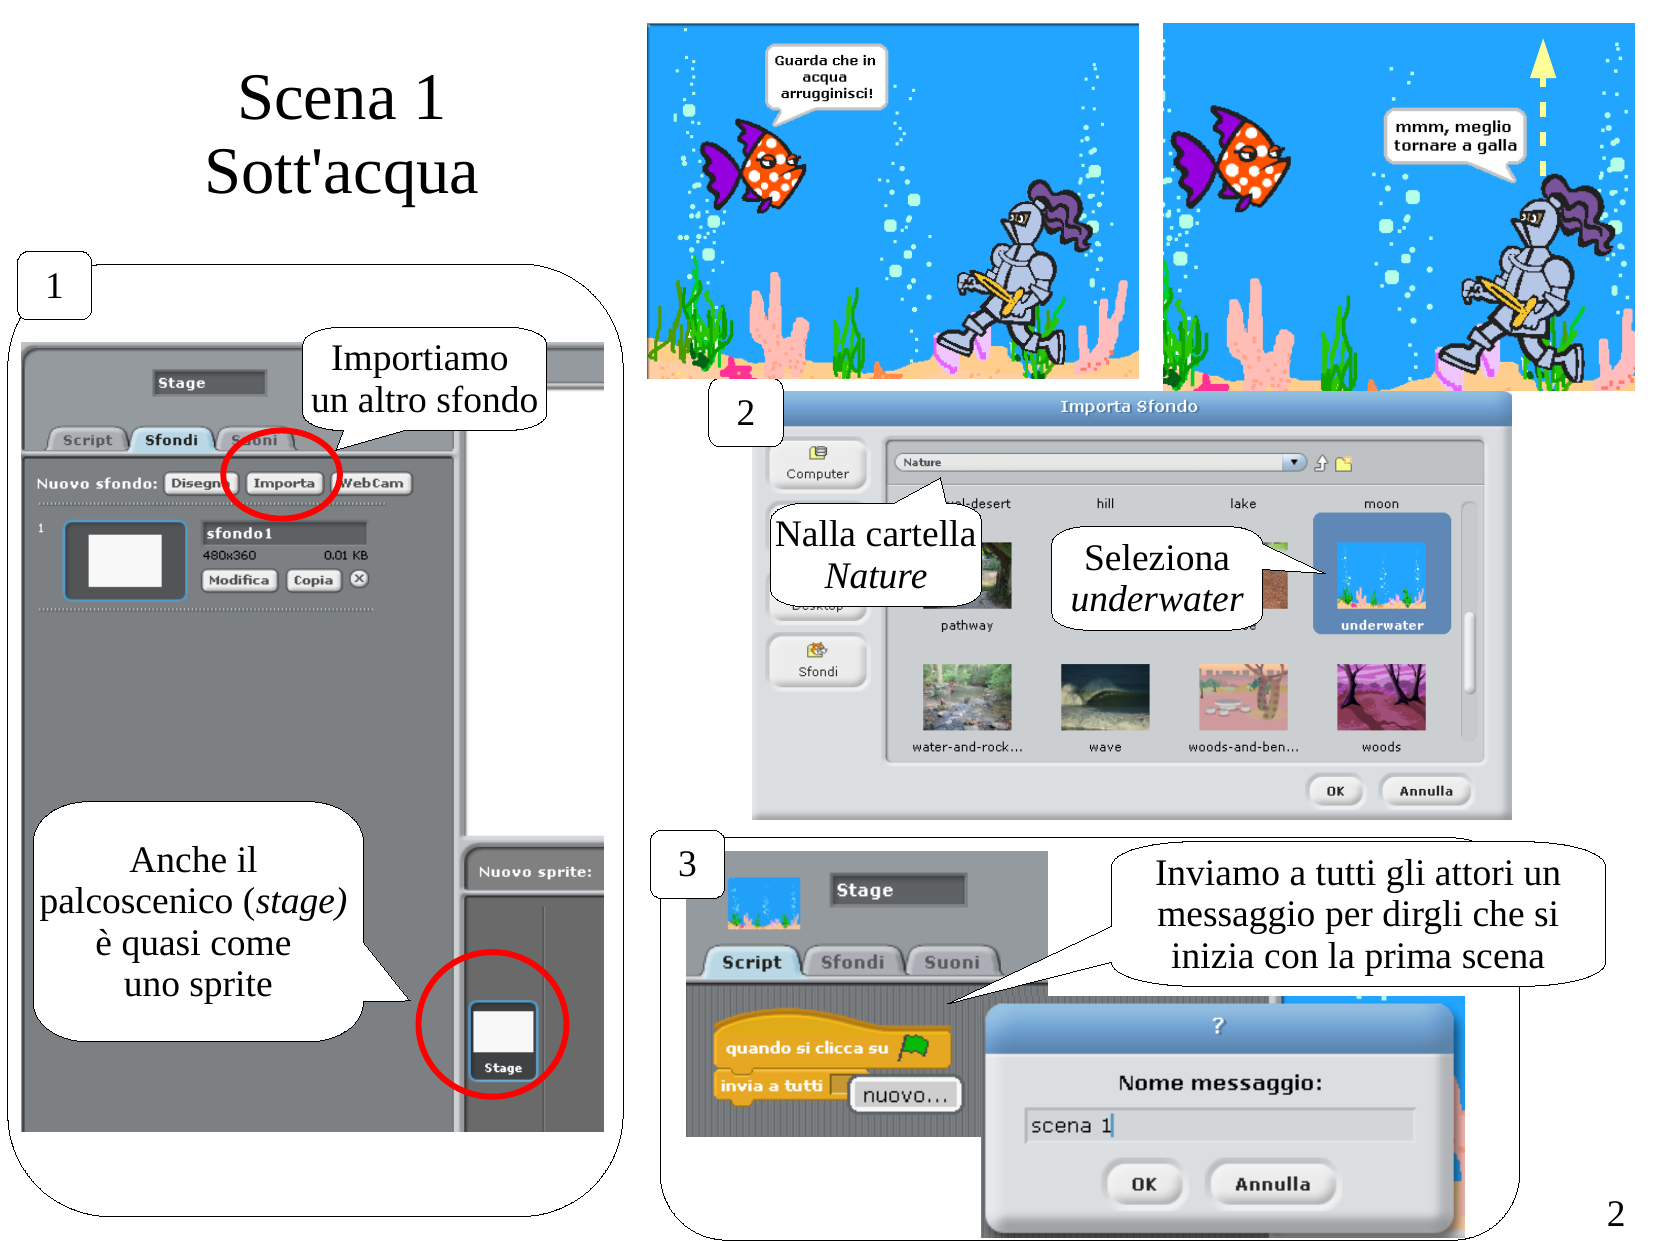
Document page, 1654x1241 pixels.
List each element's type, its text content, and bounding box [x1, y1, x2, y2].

text_box Inviamo a tutti gli attori un messaggio per dirgli che si inizia con la prima scena [947, 841, 1606, 1004]
text_box Nalla cartella Nature [770, 477, 982, 607]
text_box 3 [650, 830, 725, 899]
text_box [660, 899, 1520, 1241]
picture [686, 851, 1465, 1238]
text_box Importiamo un altro sfondo [302, 327, 547, 451]
text_box Anche il palcoscenico (stage) è quasi come uno sprite [33, 801, 411, 1042]
text_box 1 [17, 251, 92, 320]
text_box Seleziona underwater [1051, 526, 1326, 631]
text_box 2 [708, 379, 784, 447]
text_box [725, 837, 1473, 955]
picture [227, 434, 336, 515]
picture [752, 23, 1635, 820]
text_box Scena 1 Sott'acqua [189, 52, 518, 216]
picture [647, 23, 1139, 379]
text_box 2 [1592, 1185, 1648, 1241]
picture [21, 342, 604, 1132]
text_box 1 [7, 264, 624, 1217]
